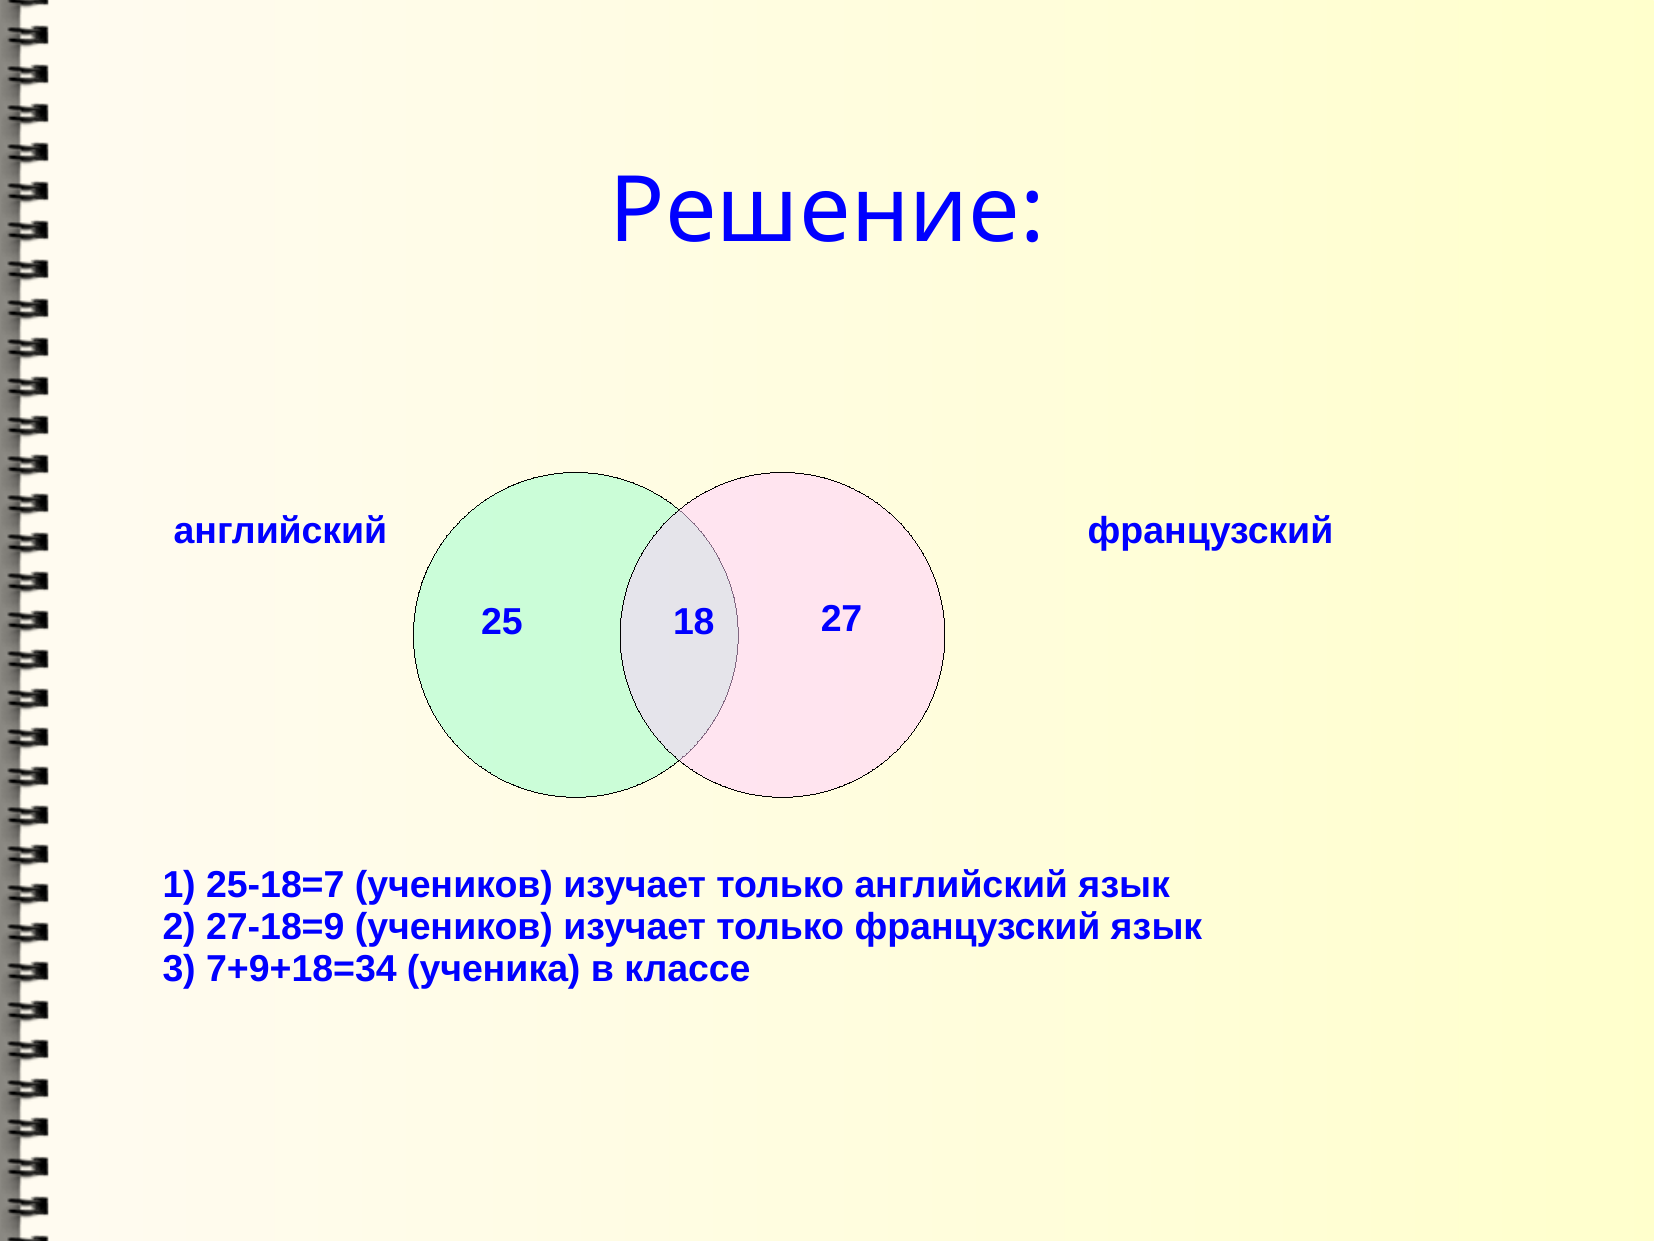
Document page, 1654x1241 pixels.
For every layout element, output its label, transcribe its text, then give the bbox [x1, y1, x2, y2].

text_box французский [1003, 501, 1418, 561]
text_box 1) 25-18=7 (учеников) изучает только английский язык 2) 27-18=9 (учеников) изучает только французский язык 3) 7+9+18=34 (ученика) в классе [147, 856, 1447, 1040]
text_box [413, 472, 945, 798]
text_box 25 [442, 592, 562, 651]
text_box английский [147, 501, 414, 561]
title Решение: [121, 110, 1534, 303]
text_box 18 [649, 592, 739, 651]
picture [0, 0, 1654, 1241]
text_box 27 [797, 590, 886, 649]
